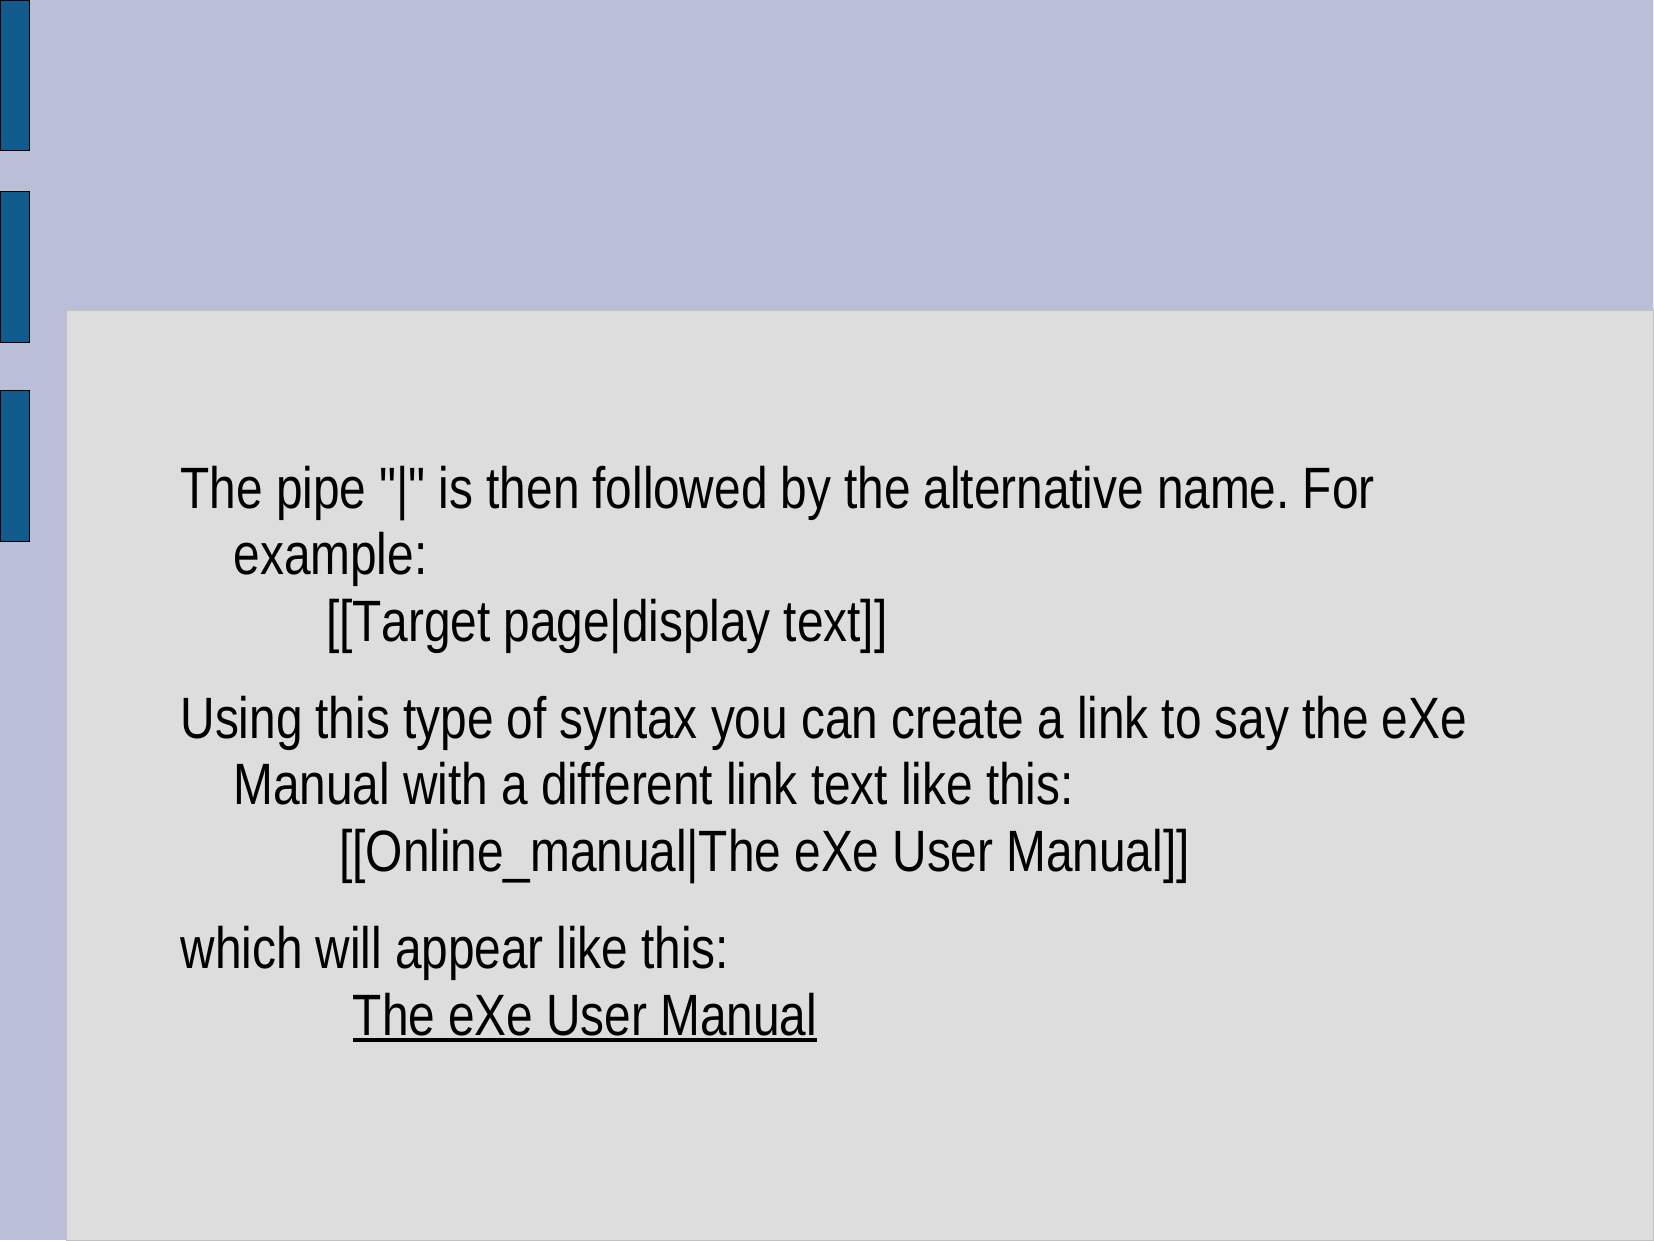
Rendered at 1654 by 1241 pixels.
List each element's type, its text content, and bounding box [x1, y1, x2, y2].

list The pipe "|" is then followed by the alternative name. For example: [[Target page|display text]] Using this type of syntax you can create a link to say the eXe Manual with a different link text like this: [[Online_manual|The eXe User Manual]] which will appear like this: The eXe User Manual [162, 300, 1576, 1089]
